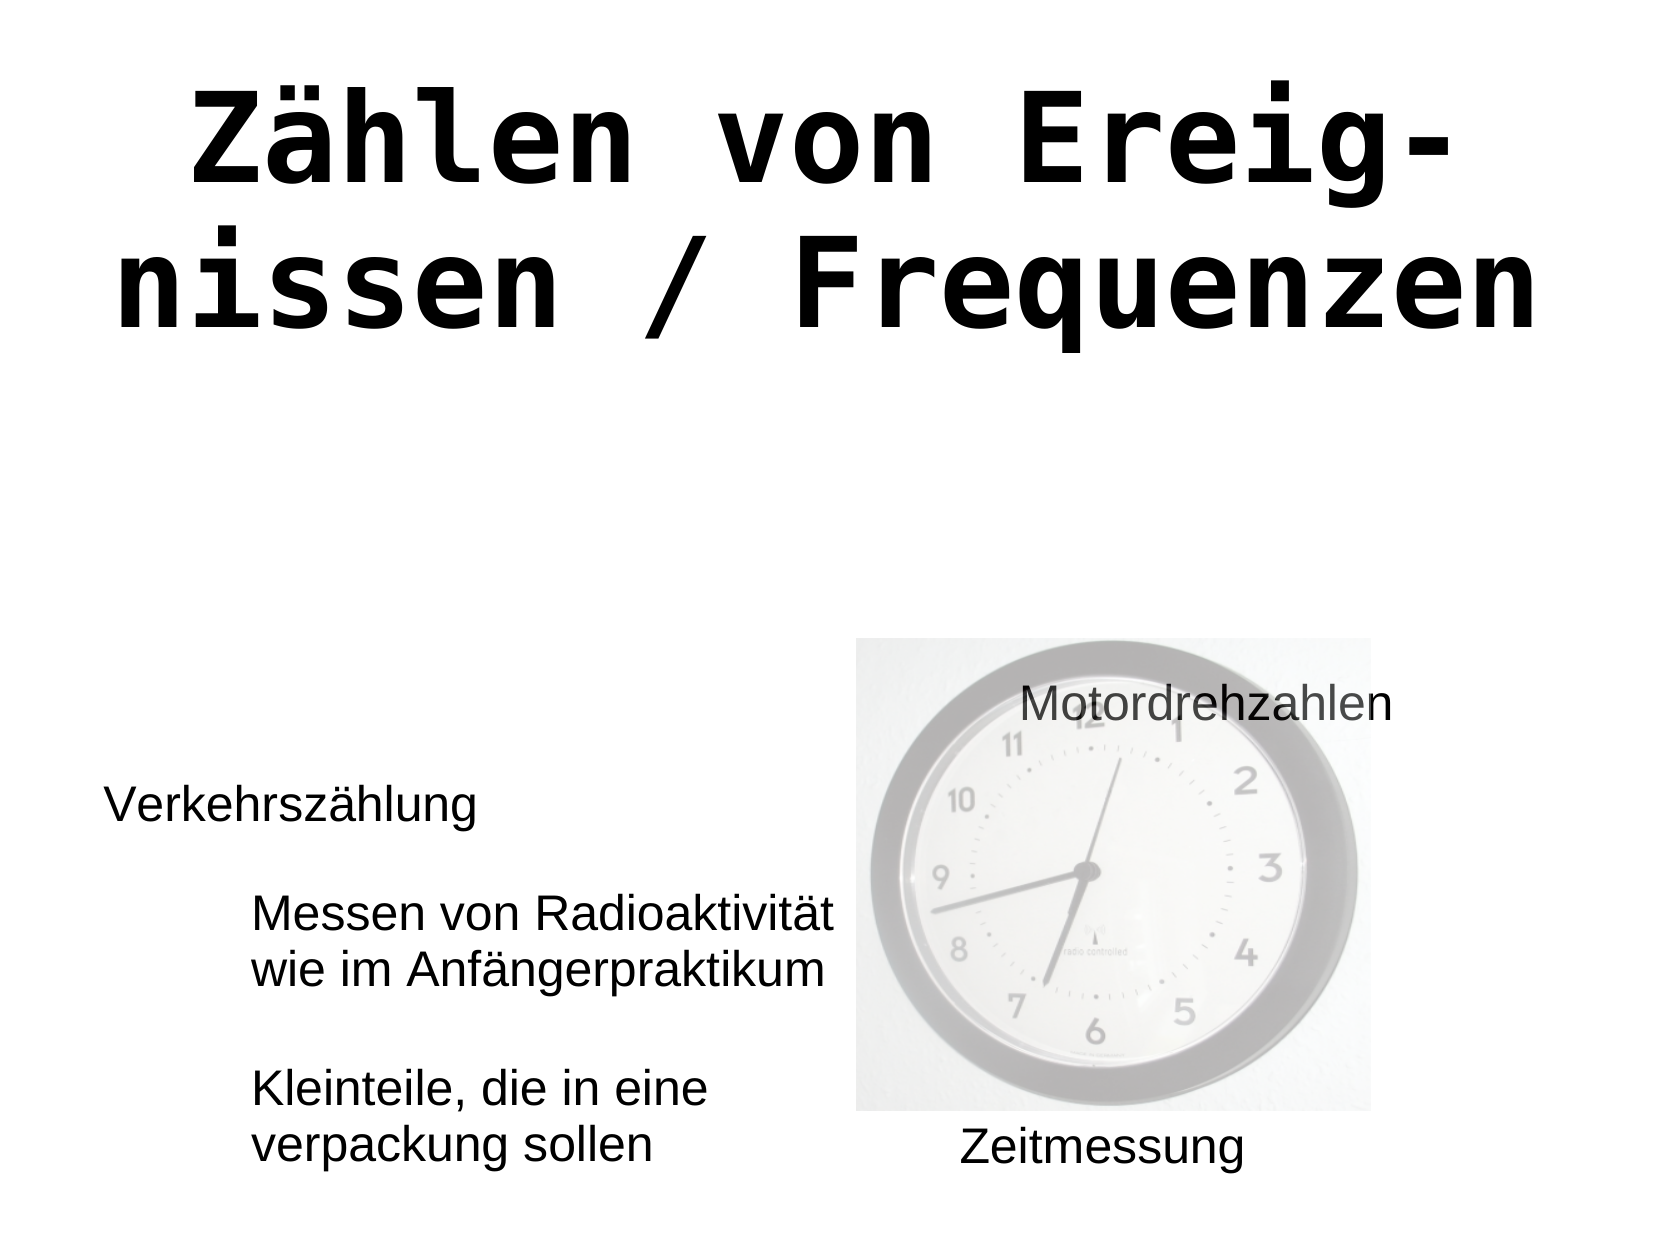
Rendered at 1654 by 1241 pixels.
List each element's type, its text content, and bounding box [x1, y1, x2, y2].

picture [856, 638, 1371, 1111]
text_box Zeitmessung [944, 1111, 1270, 1182]
text_box Messen von Radioaktivität wie im Anfängerpraktikum [236, 877, 856, 1004]
text_box Motordrehzahlen [1371, 667, 1418, 739]
text_box Verkehrszählung [88, 768, 502, 840]
text_box Kleinteile, die in eine verpackung sollen [236, 1052, 739, 1180]
text_box Zählen von Ereig-nissen / Frequenzen [59, 59, 1595, 365]
